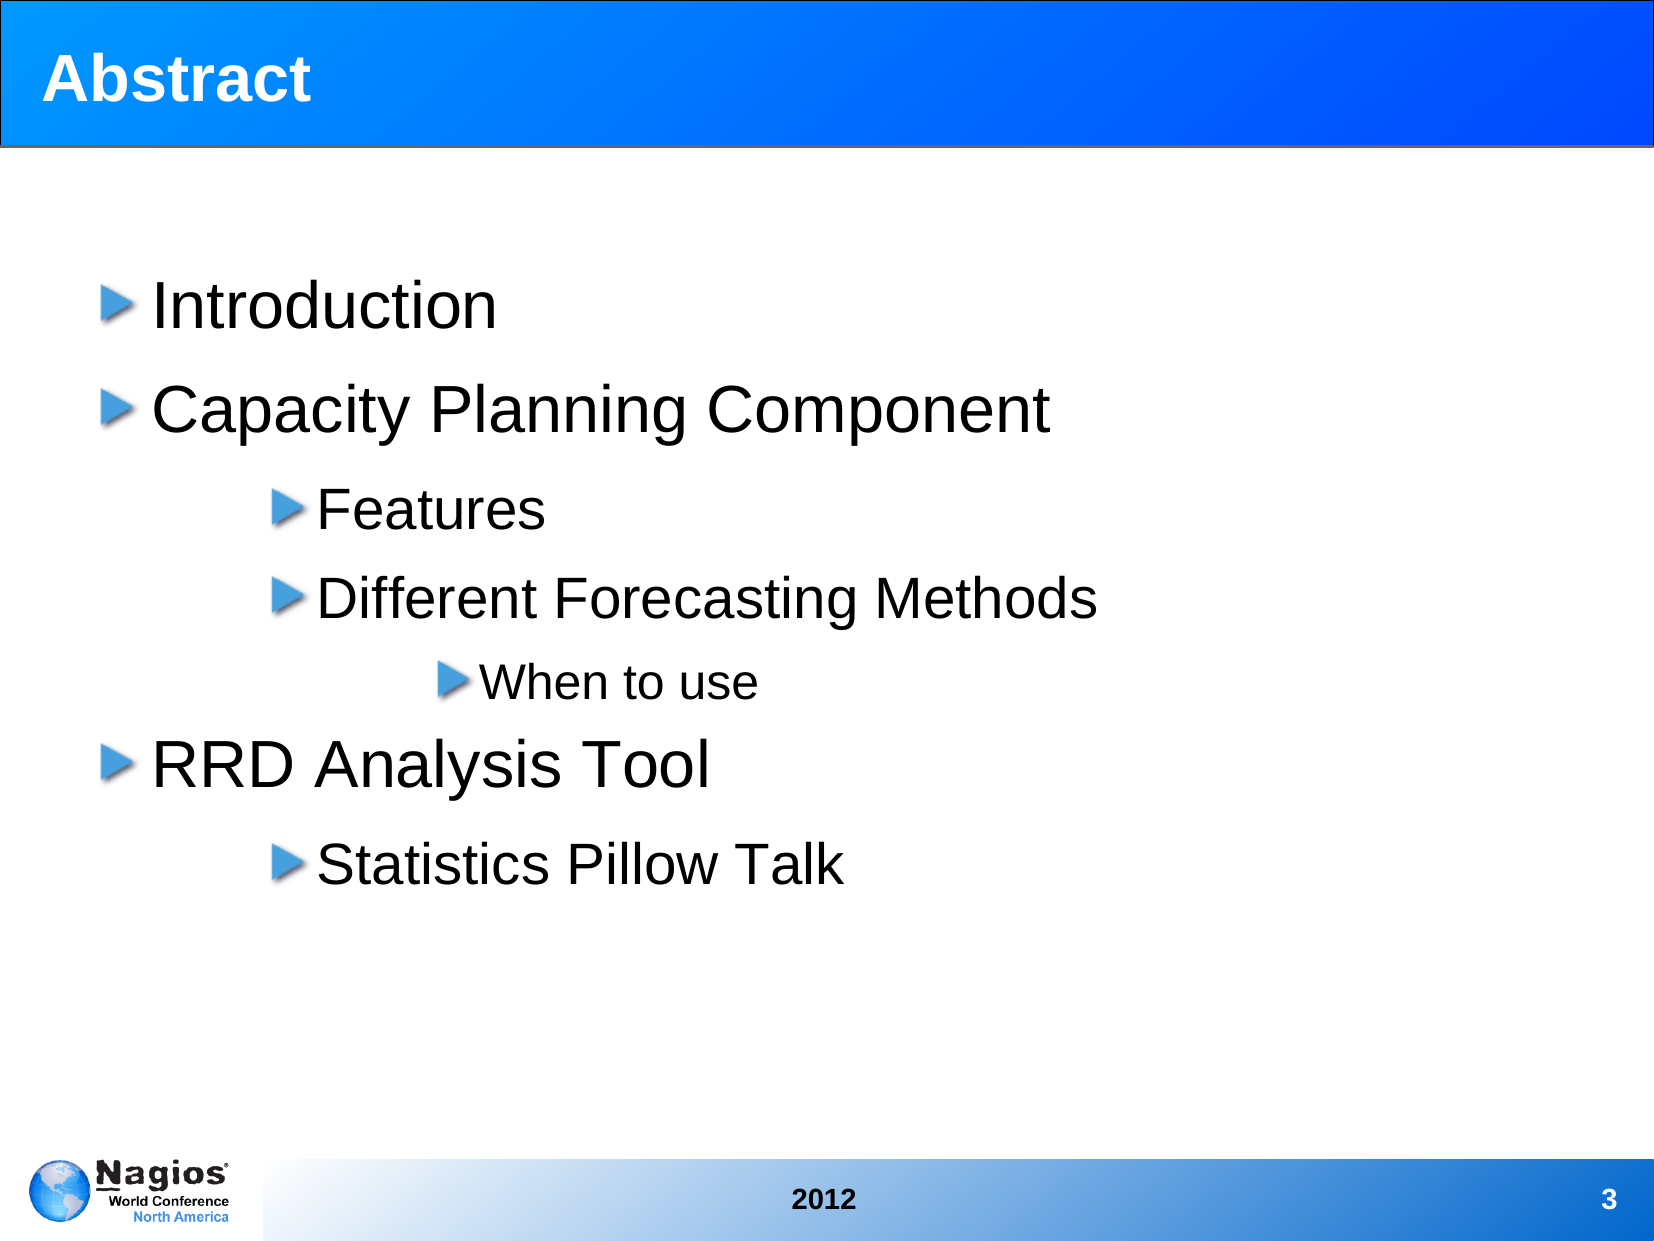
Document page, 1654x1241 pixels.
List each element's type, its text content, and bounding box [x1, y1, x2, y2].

list Introduction Capacity Planning Component Features Different Forecasting Methods When to use RRD Analysis Tool Statistics Pillow Talk [80, 268, 1569, 1072]
picture [29, 1159, 229, 1235]
title Abstract [41, 36, 1248, 120]
